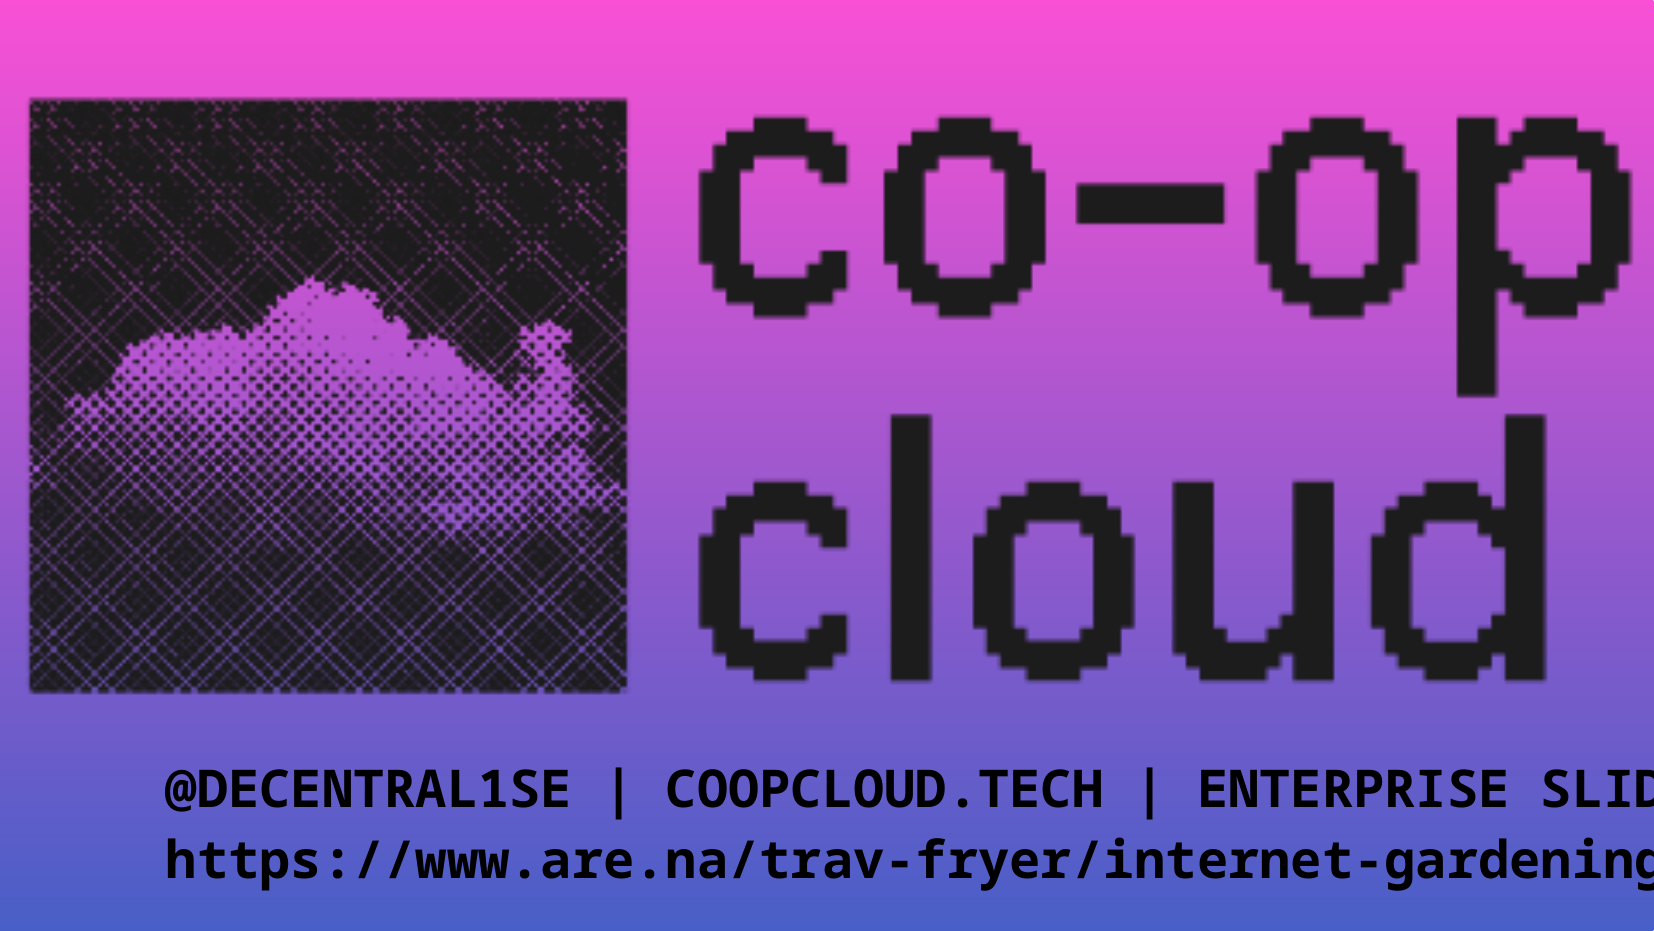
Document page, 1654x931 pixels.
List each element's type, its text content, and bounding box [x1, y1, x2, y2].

picture [0, 58, 1654, 739]
text_box @DECENTRAL1SE | COOPCLOUD.TECH | ENTERPRISE SLIDES https://www.are.na/trav-fryer/internet-gardening [88, 762, 1575, 883]
